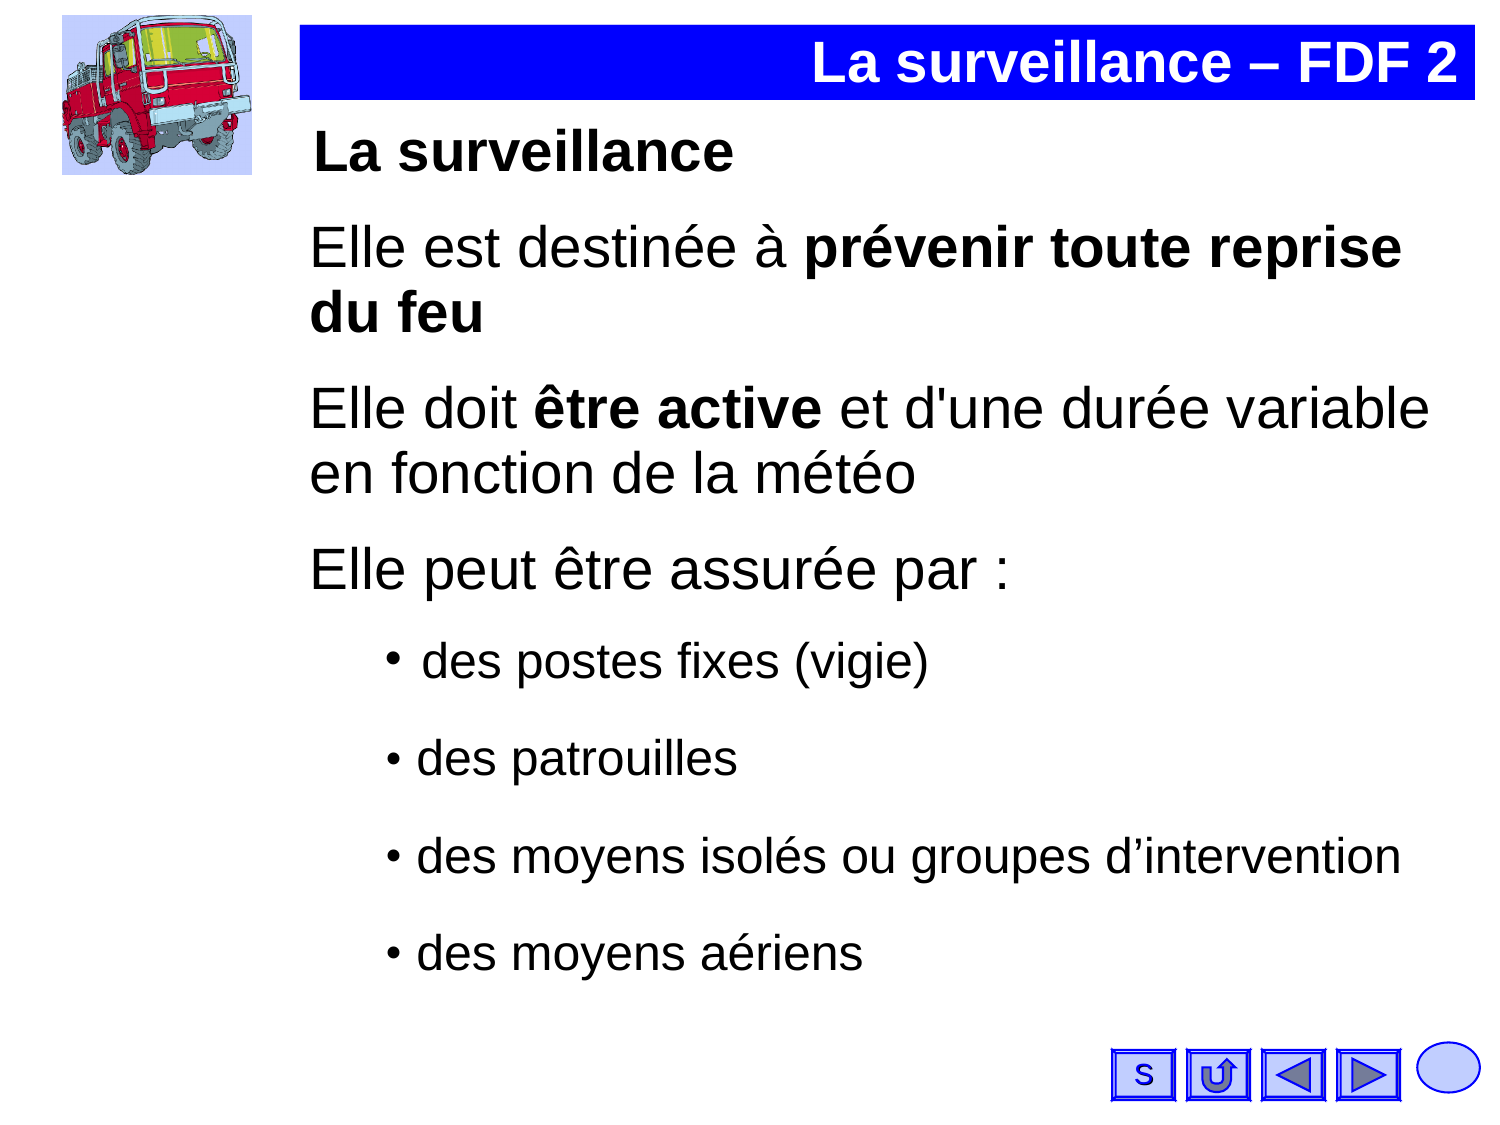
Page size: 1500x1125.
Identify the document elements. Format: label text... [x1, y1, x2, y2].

text_box La surveillance – FDF 2 [299, 24, 1475, 100]
text_box Elle est destinée à prévenir toute reprise du feu Elle doit être active et d'une durée variable en fonction de la météo Elle peut être assurée par : des postes fixes (vigie) des patrouilles des moyens isolés ou groupes d’intervention des moyens aériens [295, 206, 1495, 989]
text_box [1417, 1042, 1480, 1093]
text_box La surveillance [298, 110, 751, 191]
